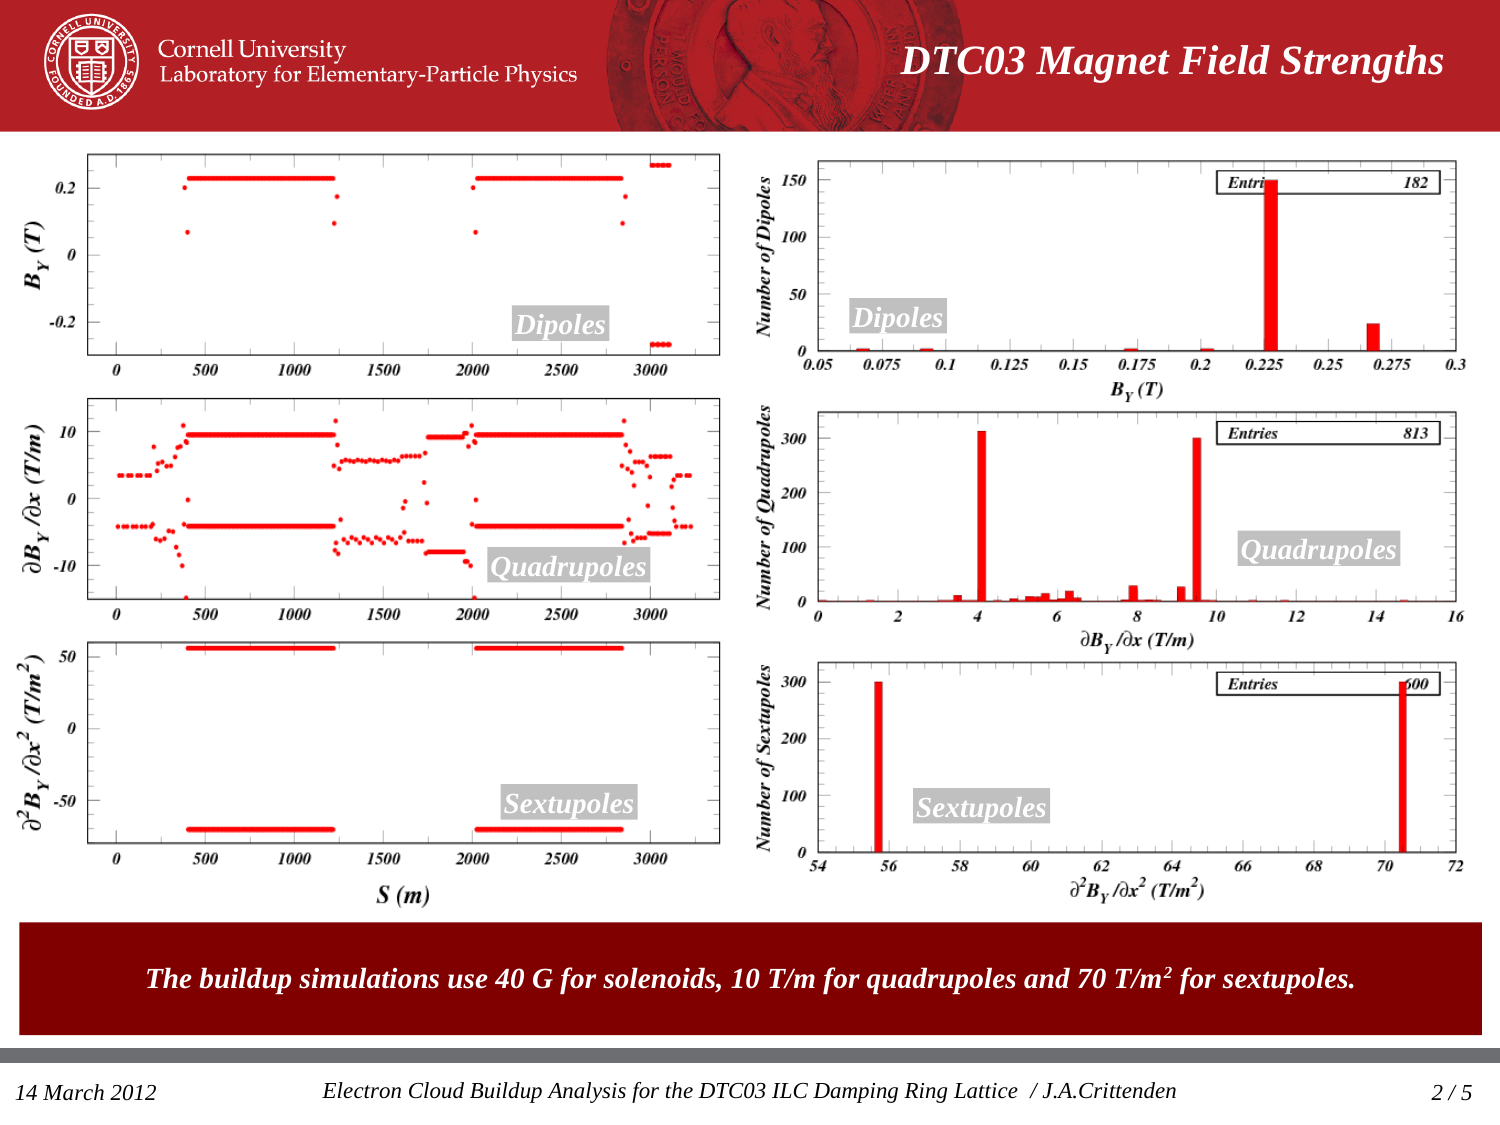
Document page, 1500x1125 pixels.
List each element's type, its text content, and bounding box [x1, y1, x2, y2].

picture [0, 0, 1500, 132]
text_box DTC03 Magnet Field Strengths [900, 37, 1445, 84]
text_box Quadrupoles [487, 547, 651, 583]
text_box Sextupoles [500, 784, 638, 820]
picture [750, 157, 1471, 908]
picture [8, 149, 729, 916]
text_box Sextupoles [913, 788, 1051, 824]
text_box The buildup simulations use 40 G for solenoids, 10 T/m for quadrupoles and 70 T/m2 for sextupoles. [19, 922, 1482, 1036]
text_box Dipoles [849, 298, 947, 334]
text_box Quadrupoles [1237, 530, 1401, 566]
text_box Dipoles [511, 305, 610, 341]
